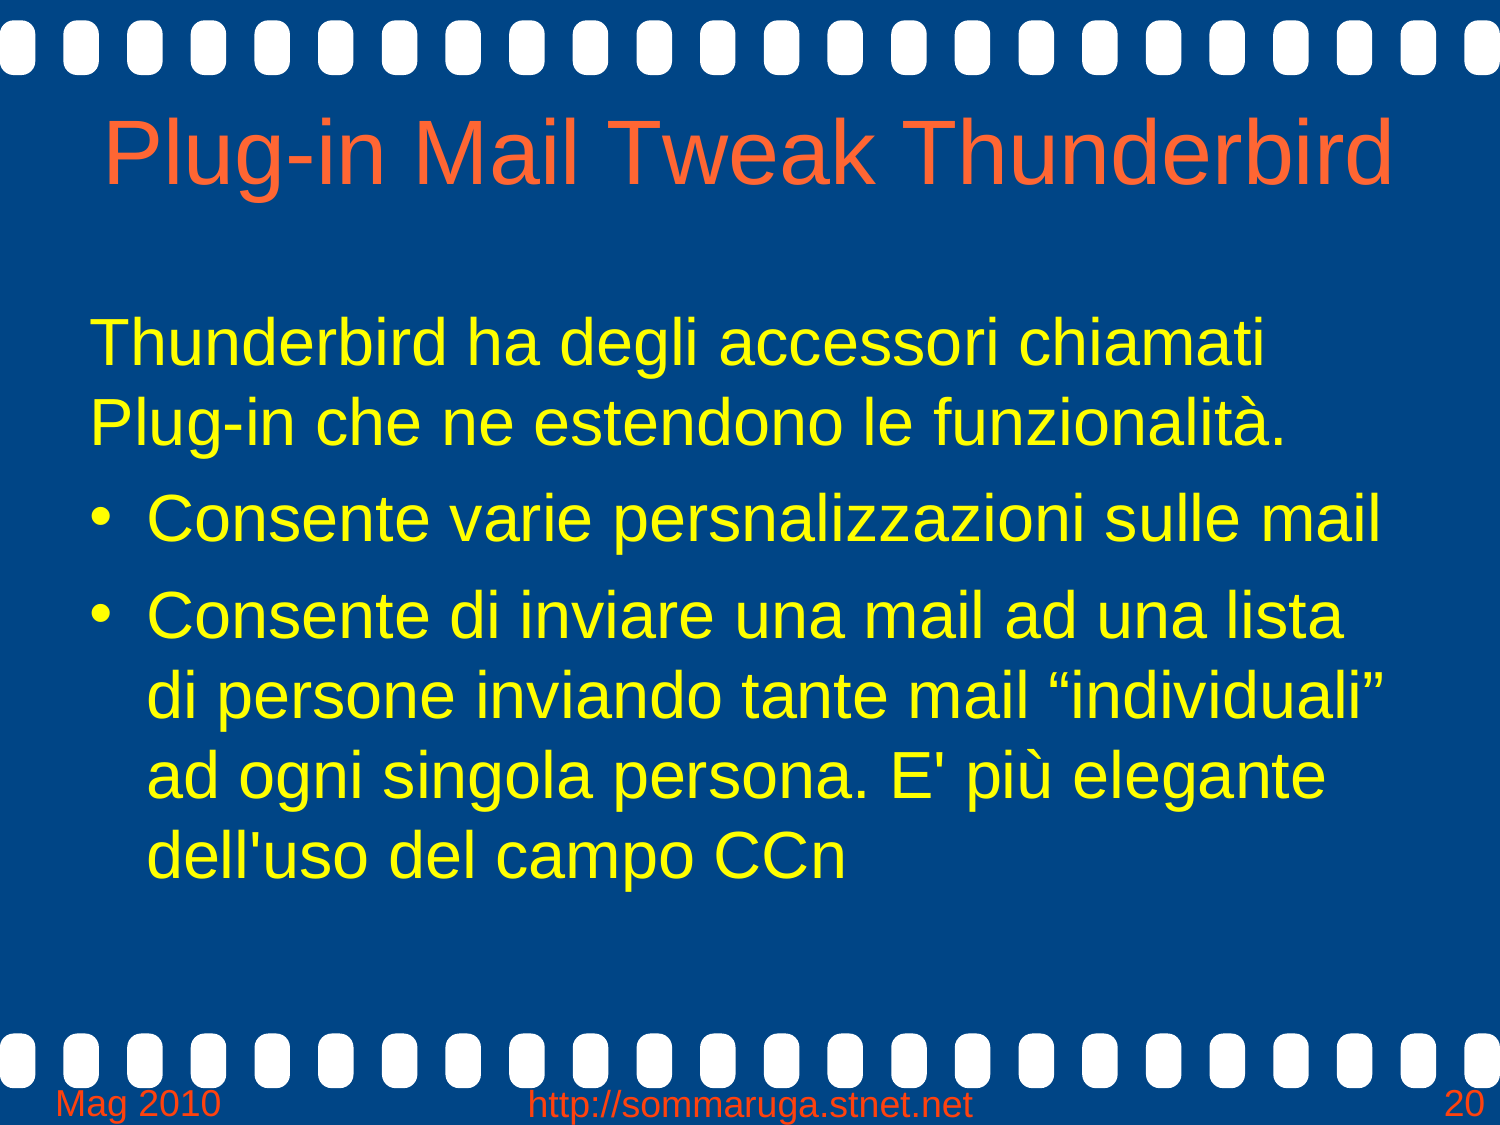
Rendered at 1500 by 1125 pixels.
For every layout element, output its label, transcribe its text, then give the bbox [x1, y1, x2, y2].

title Plug-in Mail Tweak Thunderbird [75, 58, 1426, 237]
list Thunderbird ha degli accessori chiamati Plug-in che ne estendono le funzionalità. Consente varie persnalizzazioni sulle mail Consente di inviare una mail ad una lista di persone inviando tante mail “individuali” ad ogni singola persona. E' più elegante dell'uso del campo CCn [75, 290, 1426, 1006]
